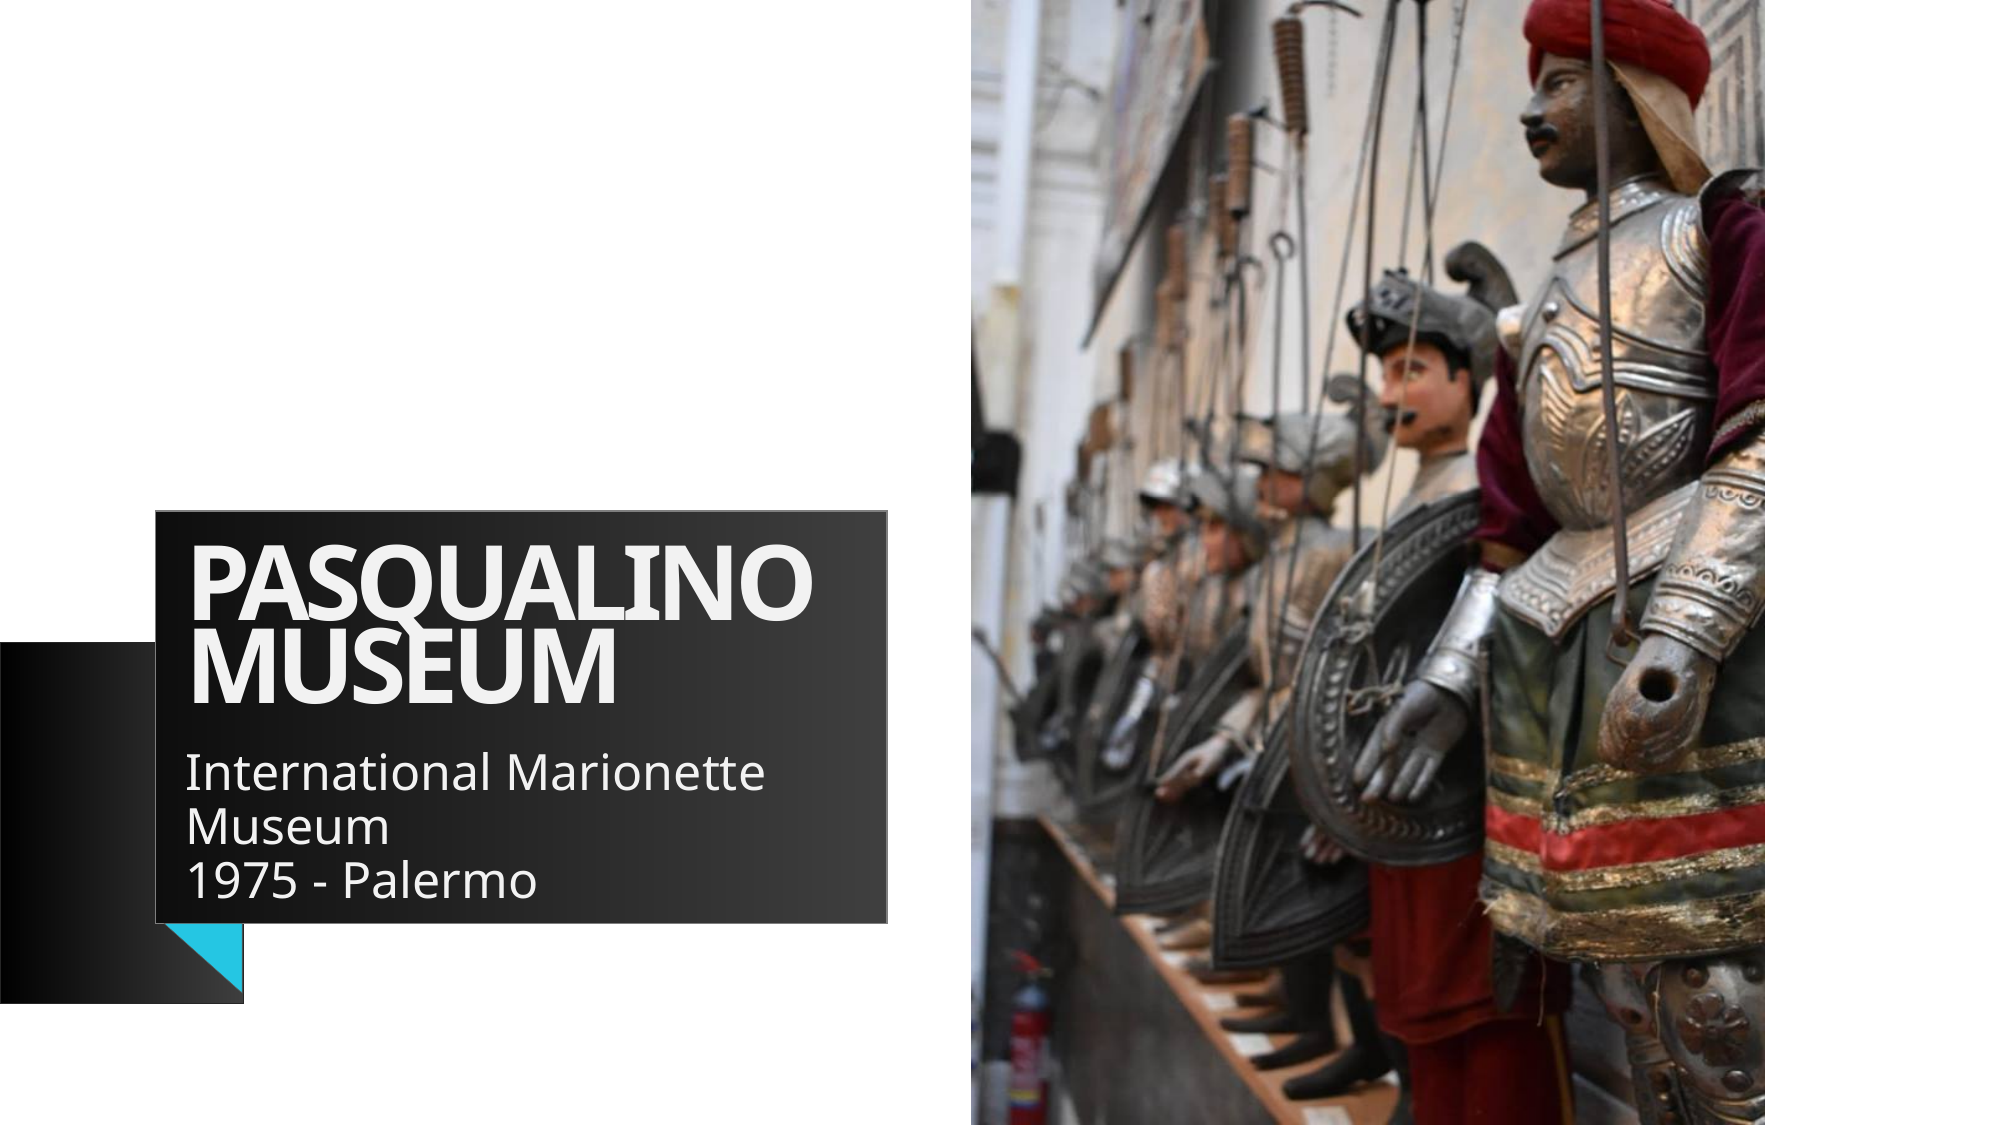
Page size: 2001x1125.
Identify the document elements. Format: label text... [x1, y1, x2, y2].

picture [971, 0, 1765, 1125]
title PASQUALINO MUSEUM [155, 510, 888, 924]
text_box [0, 642, 244, 1004]
subtitle International Marionette Museum 1975 - Palermo [185, 747, 842, 872]
